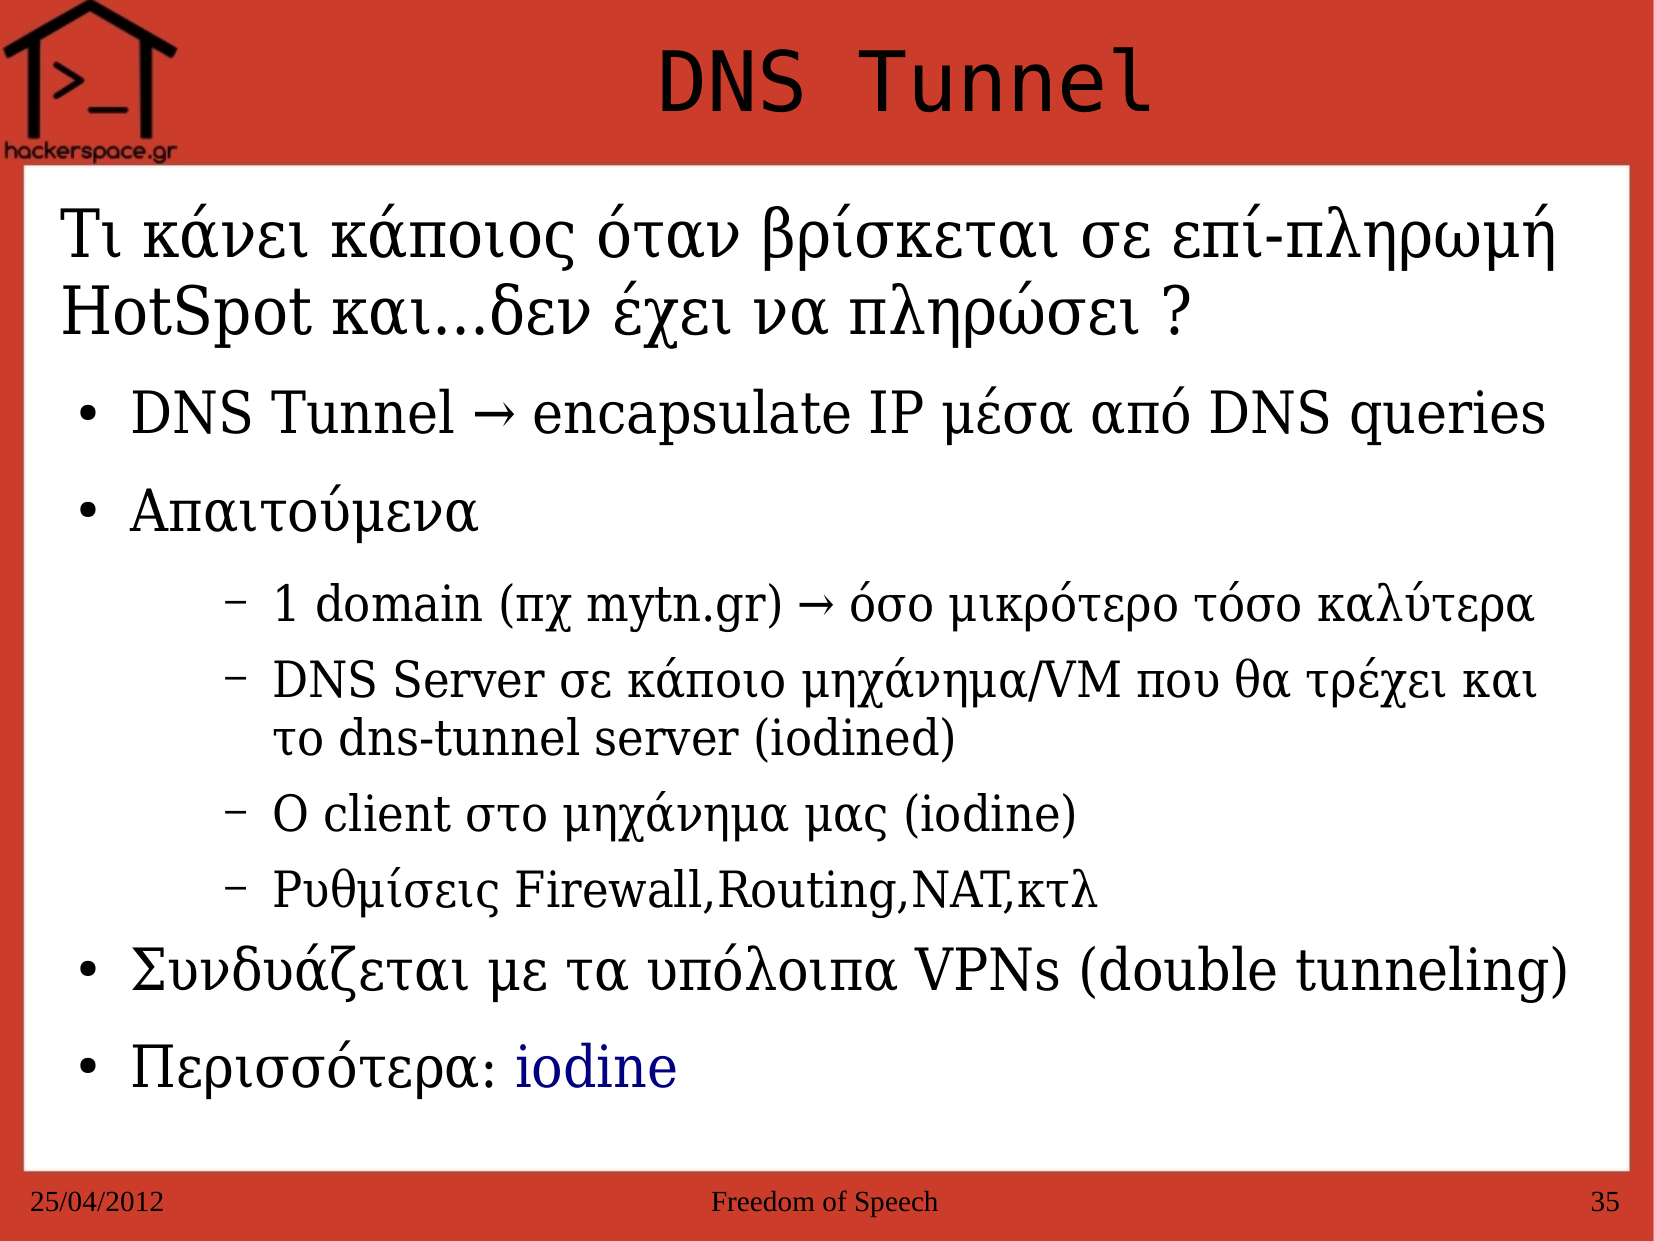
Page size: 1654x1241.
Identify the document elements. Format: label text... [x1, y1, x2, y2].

picture [0, 0, 1654, 1241]
list Τι κάνει κάποιος όταν βρίσκεται σε επί-πληρωμή HotSpot και...δεν έχει να πληρώσει ? DNS Tunnel → encapsulate IP μέσα από DNS queries Απαιτούμενα 1 domain (πχ mytn.gr) → όσο μικρότερο τόσο καλύτερα DNS Server σε κάποιο μηχάνημα/VM που θα τρέχει και το dns-tunnel server (iodined) O client στο μηχάνημα μας (iodine) Ρυθμίσεις Firewall,Routing,NAT,κτλ Συνδυάζεται με τα υπόλοιπα VPNs (double tunneling) Περισσότερα: iodine [60, 195, 1591, 1141]
title DNS Tunnel [195, 15, 1621, 151]
